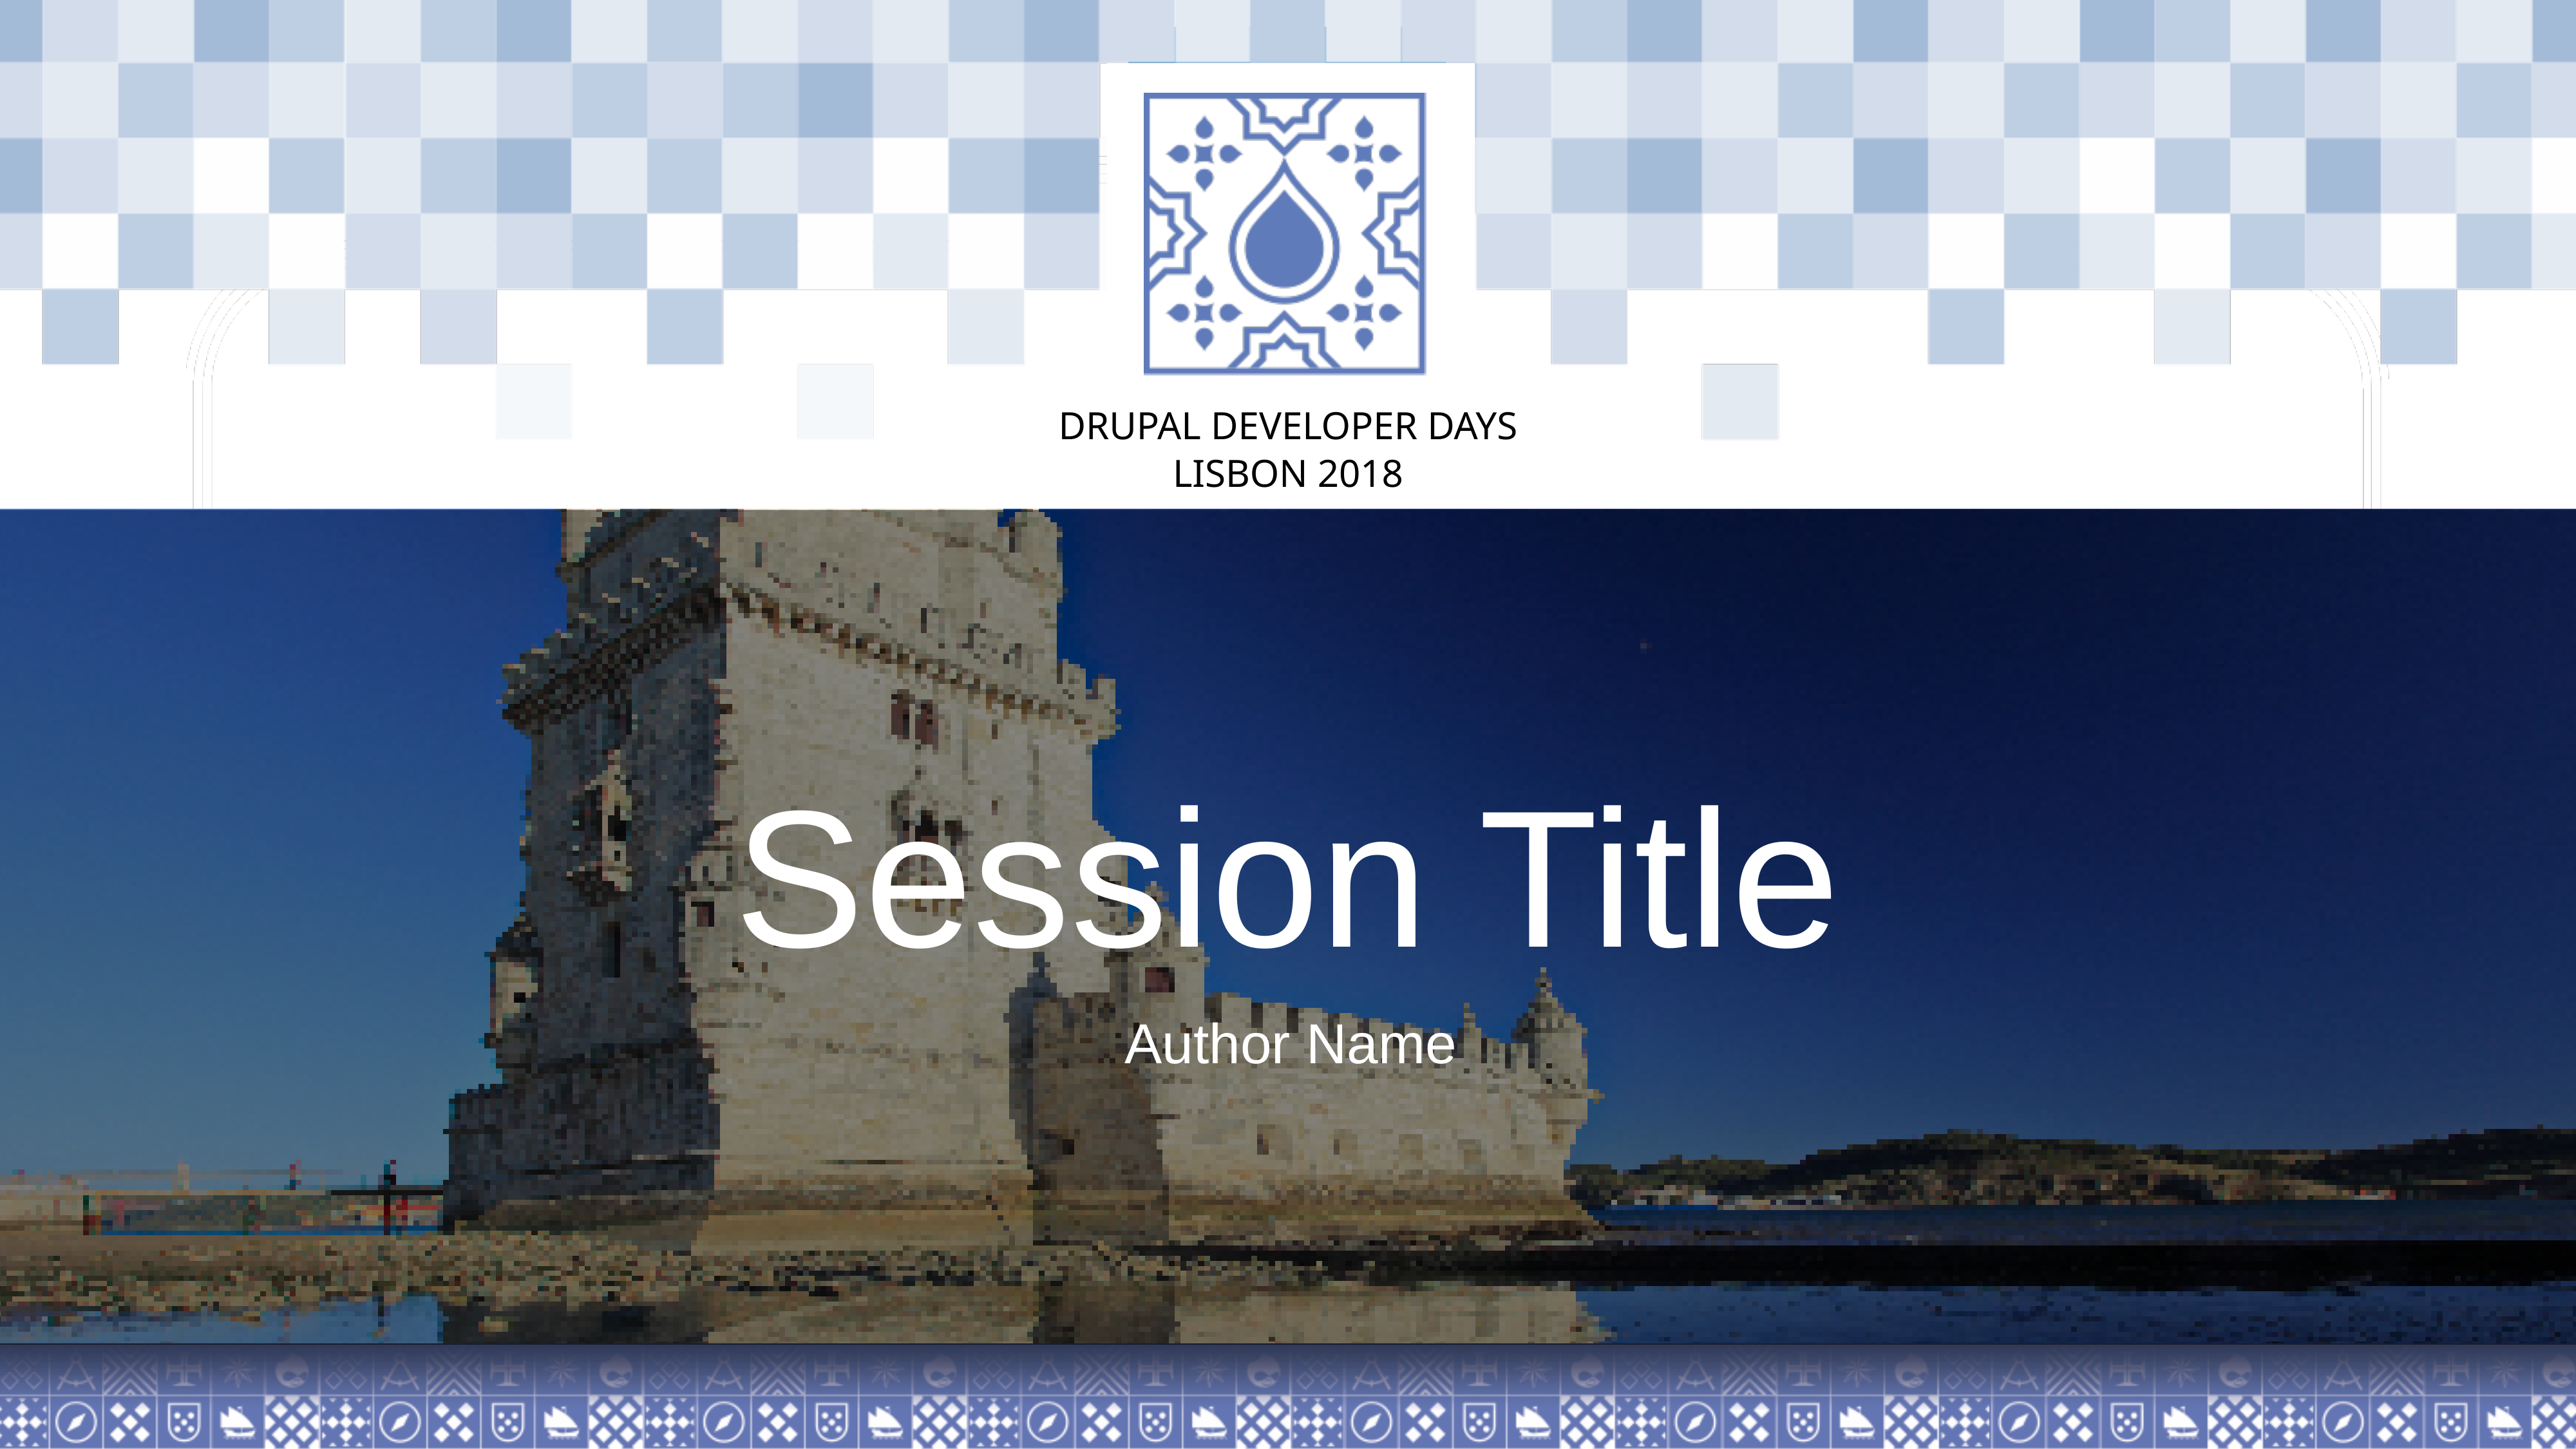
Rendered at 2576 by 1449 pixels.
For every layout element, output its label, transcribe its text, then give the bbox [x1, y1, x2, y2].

picture [0, 0, 2576, 509]
text_box Session Title [421, 744, 2155, 1027]
text_box [0, 509, 2576, 1345]
text_box Author Name [497, 999, 2085, 1193]
picture [0, 1345, 2576, 1449]
